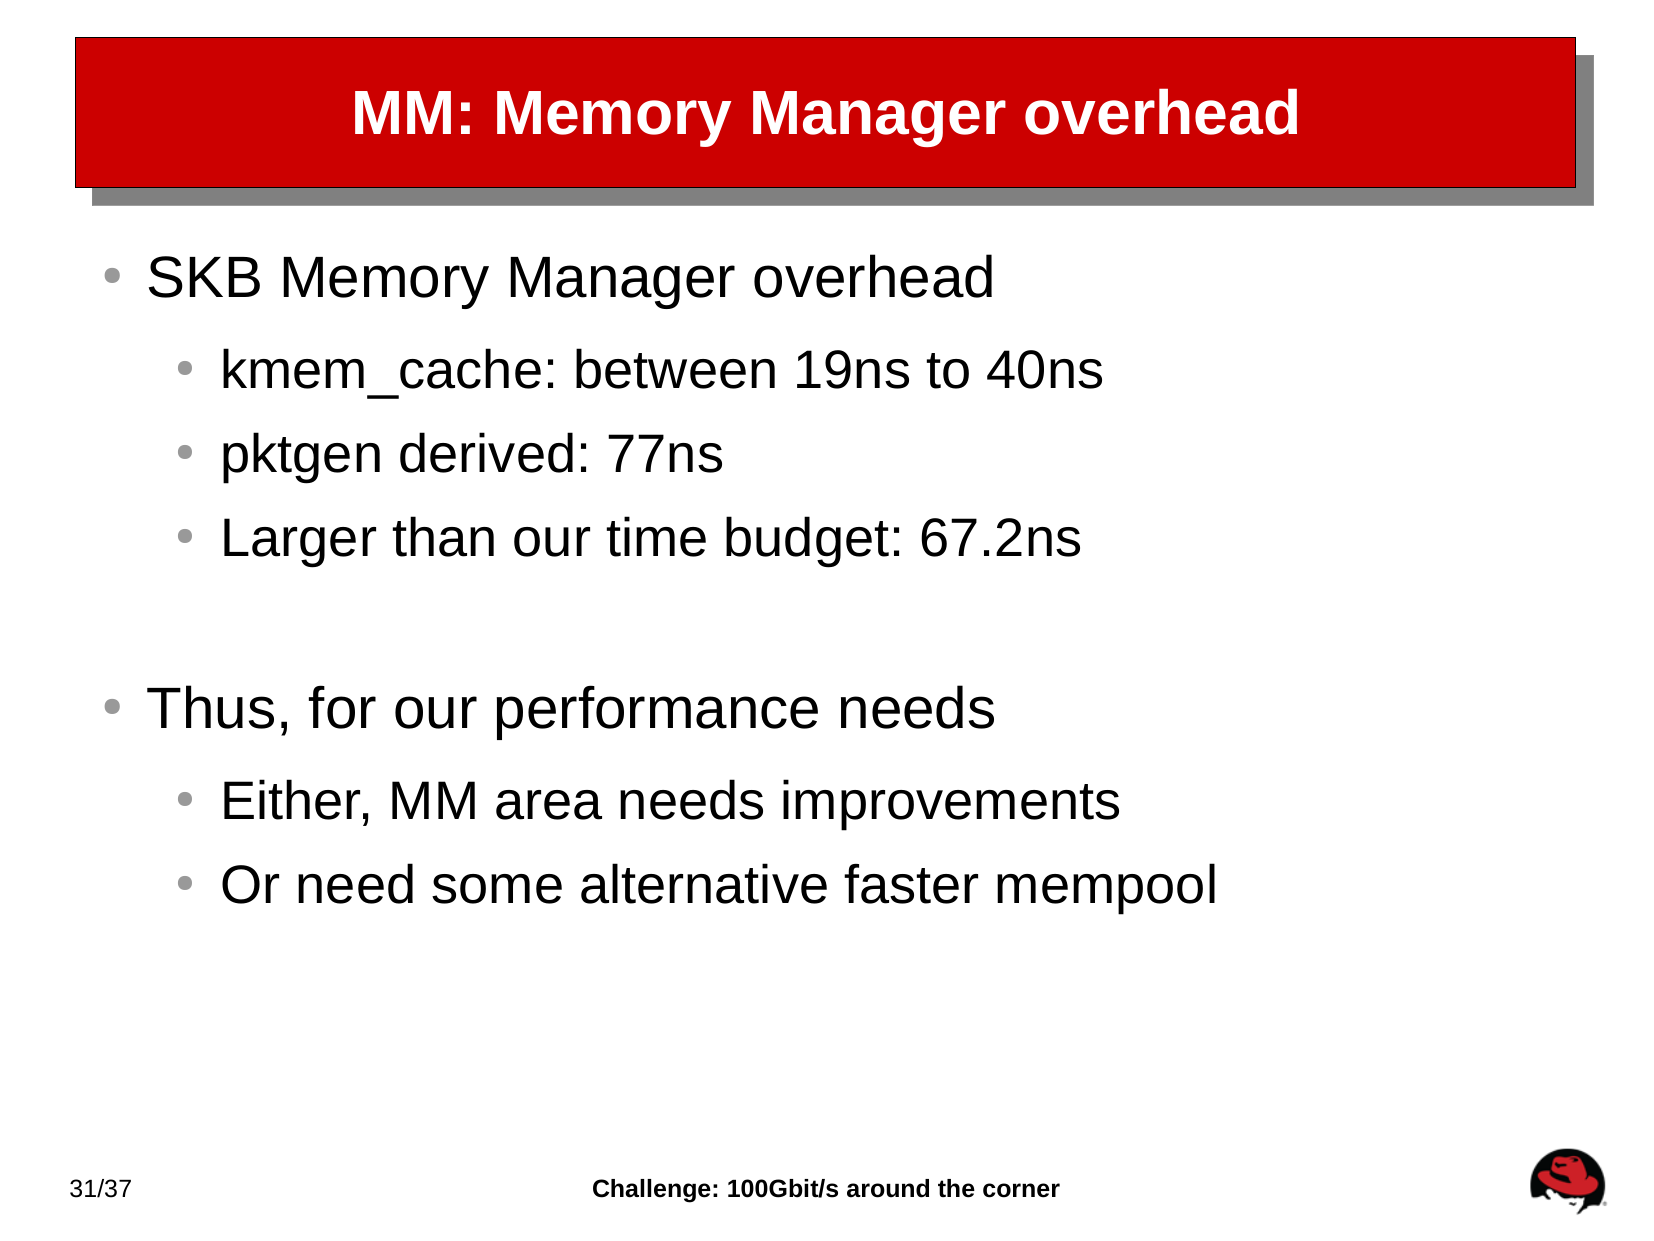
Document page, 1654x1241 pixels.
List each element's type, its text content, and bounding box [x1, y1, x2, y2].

picture [1529, 1146, 1613, 1224]
list SKB Memory Manager overhead kmem_cache: between 19ns to 40ns pktgen derived: 77ns Larger than our time budget: 67.2ns Thus, for our performance needs Either, MM area needs improvements Or need some alternative faster mempool [86, 244, 1576, 1039]
title MM: Memory Manager overhead [82, 37, 1571, 188]
